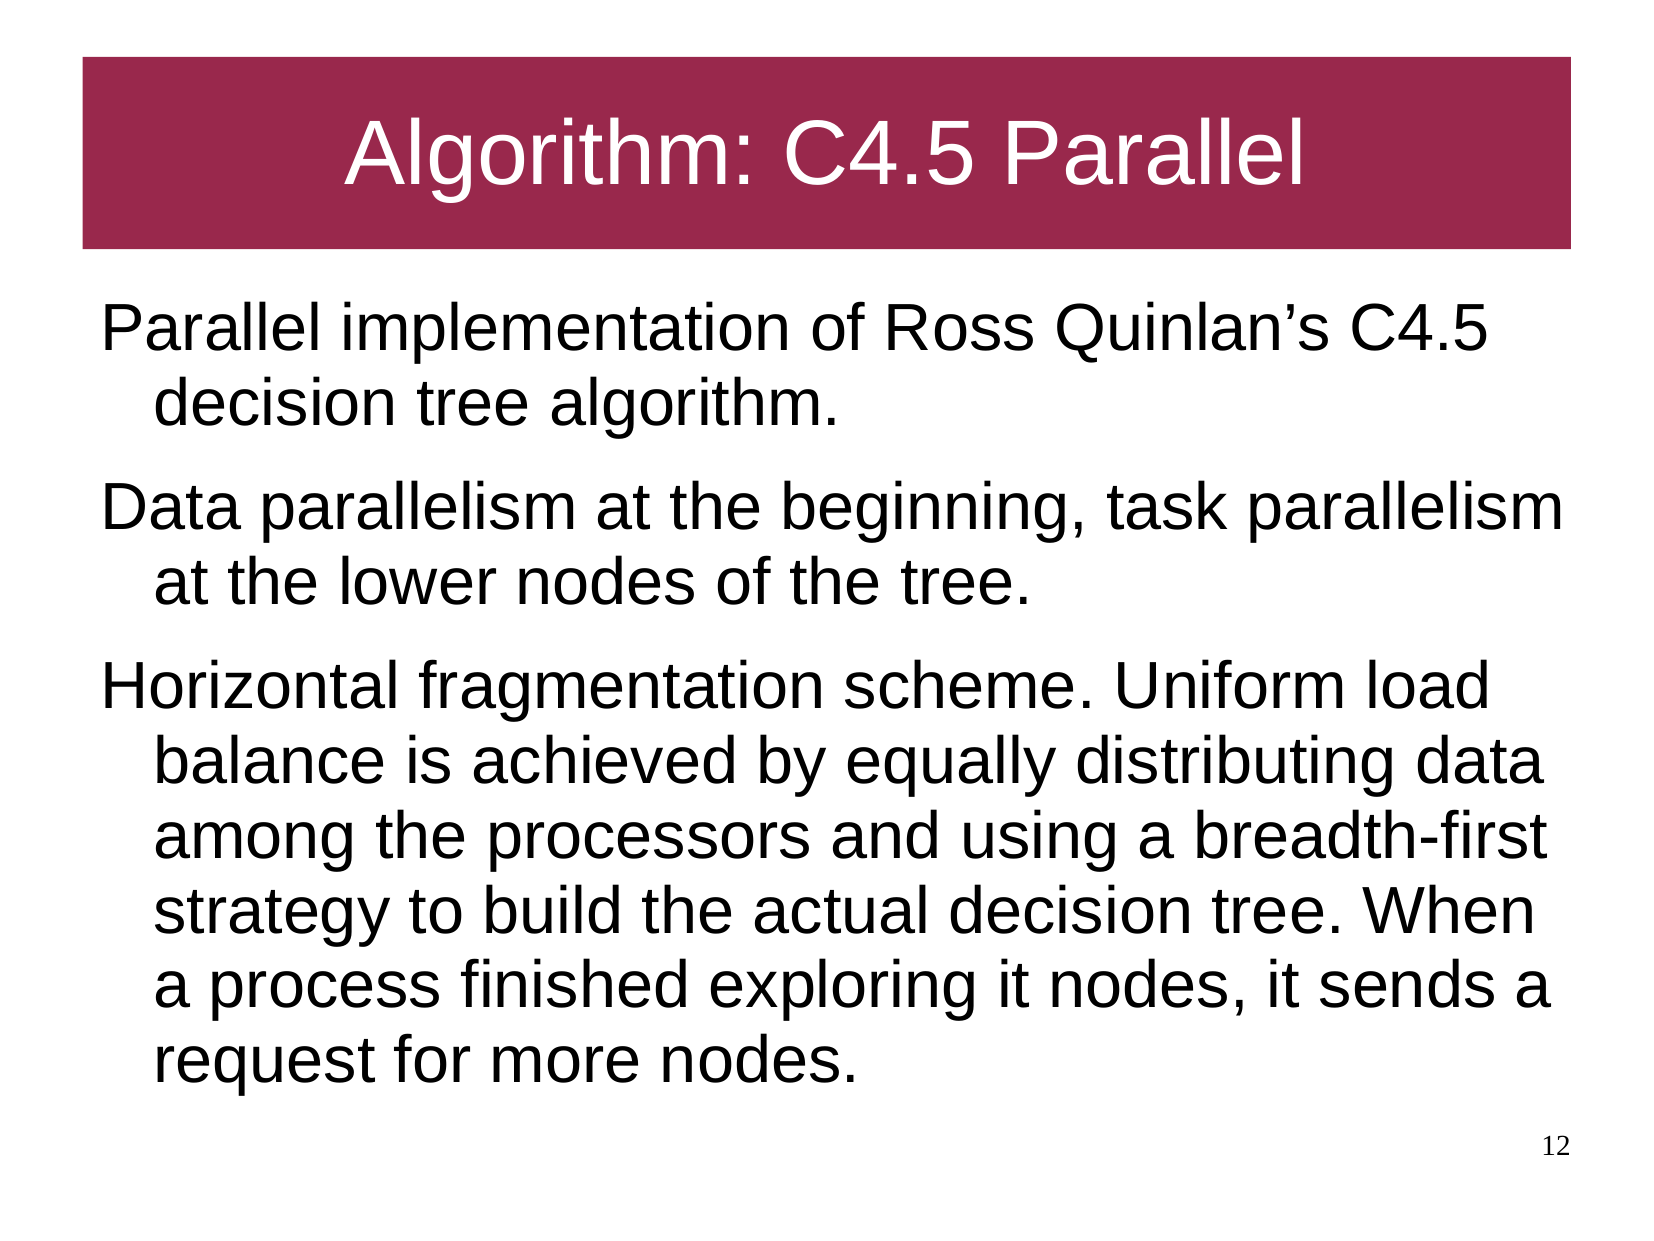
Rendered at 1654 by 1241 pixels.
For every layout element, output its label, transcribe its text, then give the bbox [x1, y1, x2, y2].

title Algorithm: C4.5 Parallel [82, 56, 1571, 250]
list Parallel implementation of Ross Quinlan’s C4.5 decision tree algorithm. Data parallelism at the beginning, task parallelism at the lower nodes of the tree. Horizontal fragmentation scheme. Uniform load balance is achieved by equally distributing data among the processors and using a breadth-first strategy to build the actual decision tree. When a process finished exploring it nodes, it sends a request for more nodes. [82, 290, 1571, 1097]
